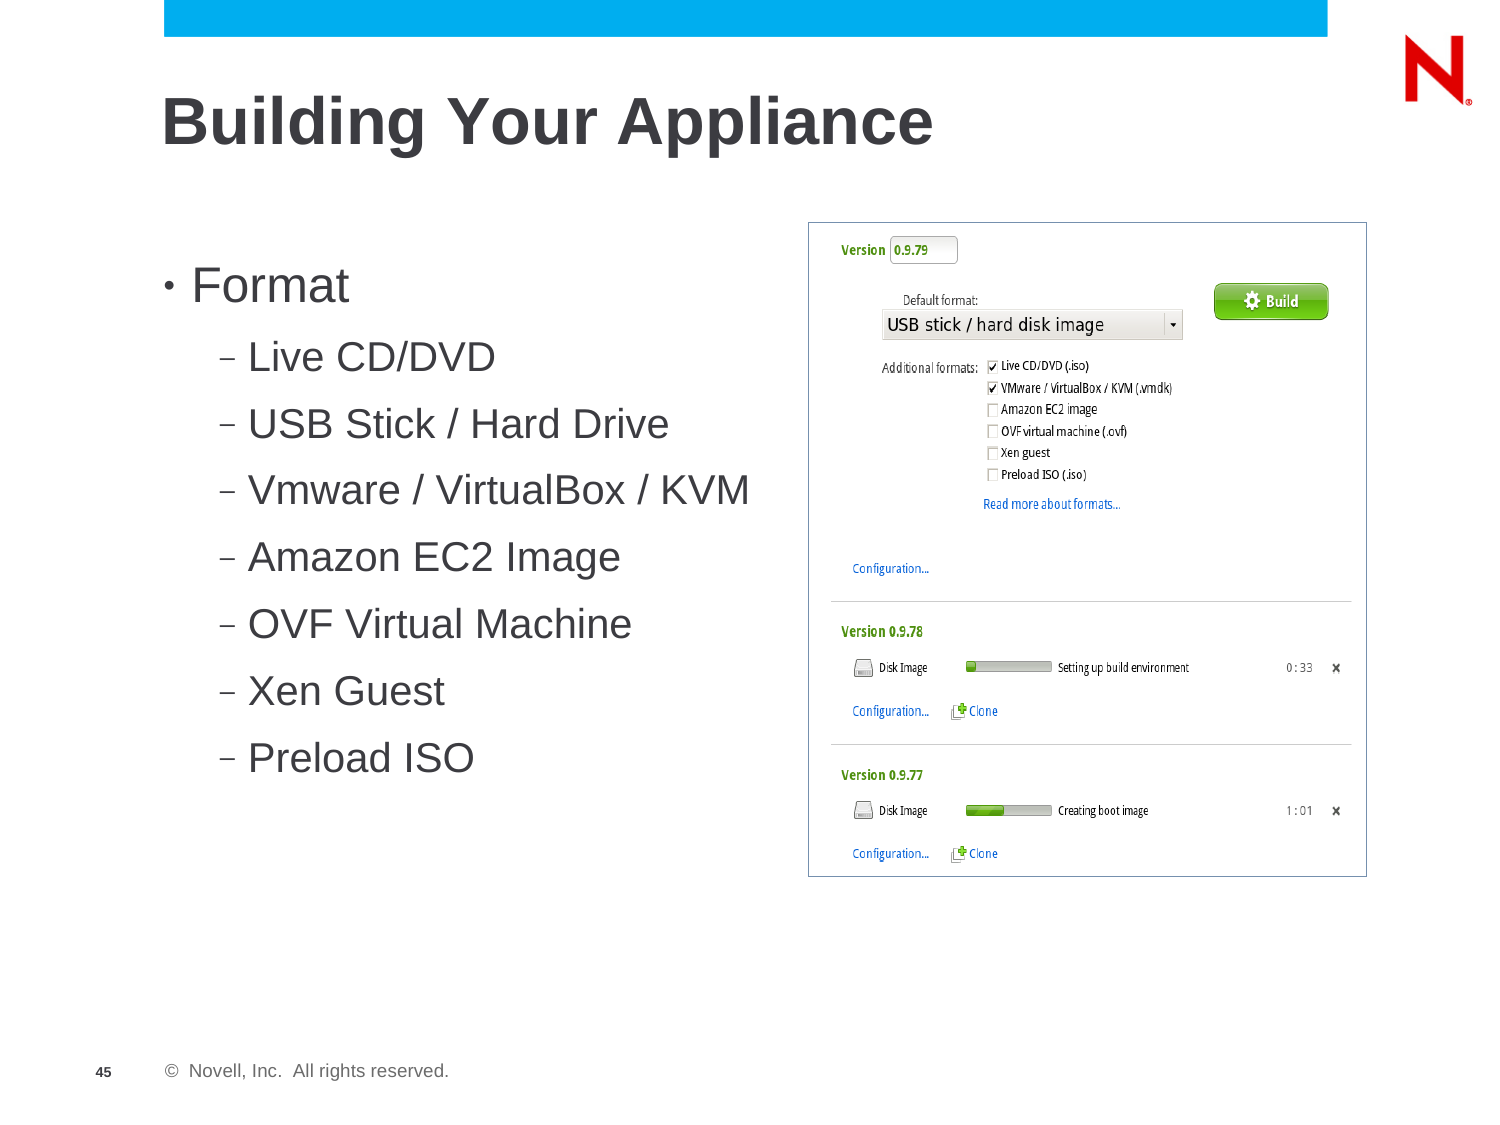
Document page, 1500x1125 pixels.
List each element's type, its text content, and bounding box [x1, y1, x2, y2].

picture [1403, 32, 1473, 107]
list Format Live CD/DVD USB Stick / Hard Drive Vmware / VirtualBox / KVM Amazon EC2 Image OVF Virtual Machine Xen Guest Preload ISO [163, 254, 1404, 986]
title Building Your Appliance [161, 41, 1383, 205]
picture [808, 222, 1368, 880]
